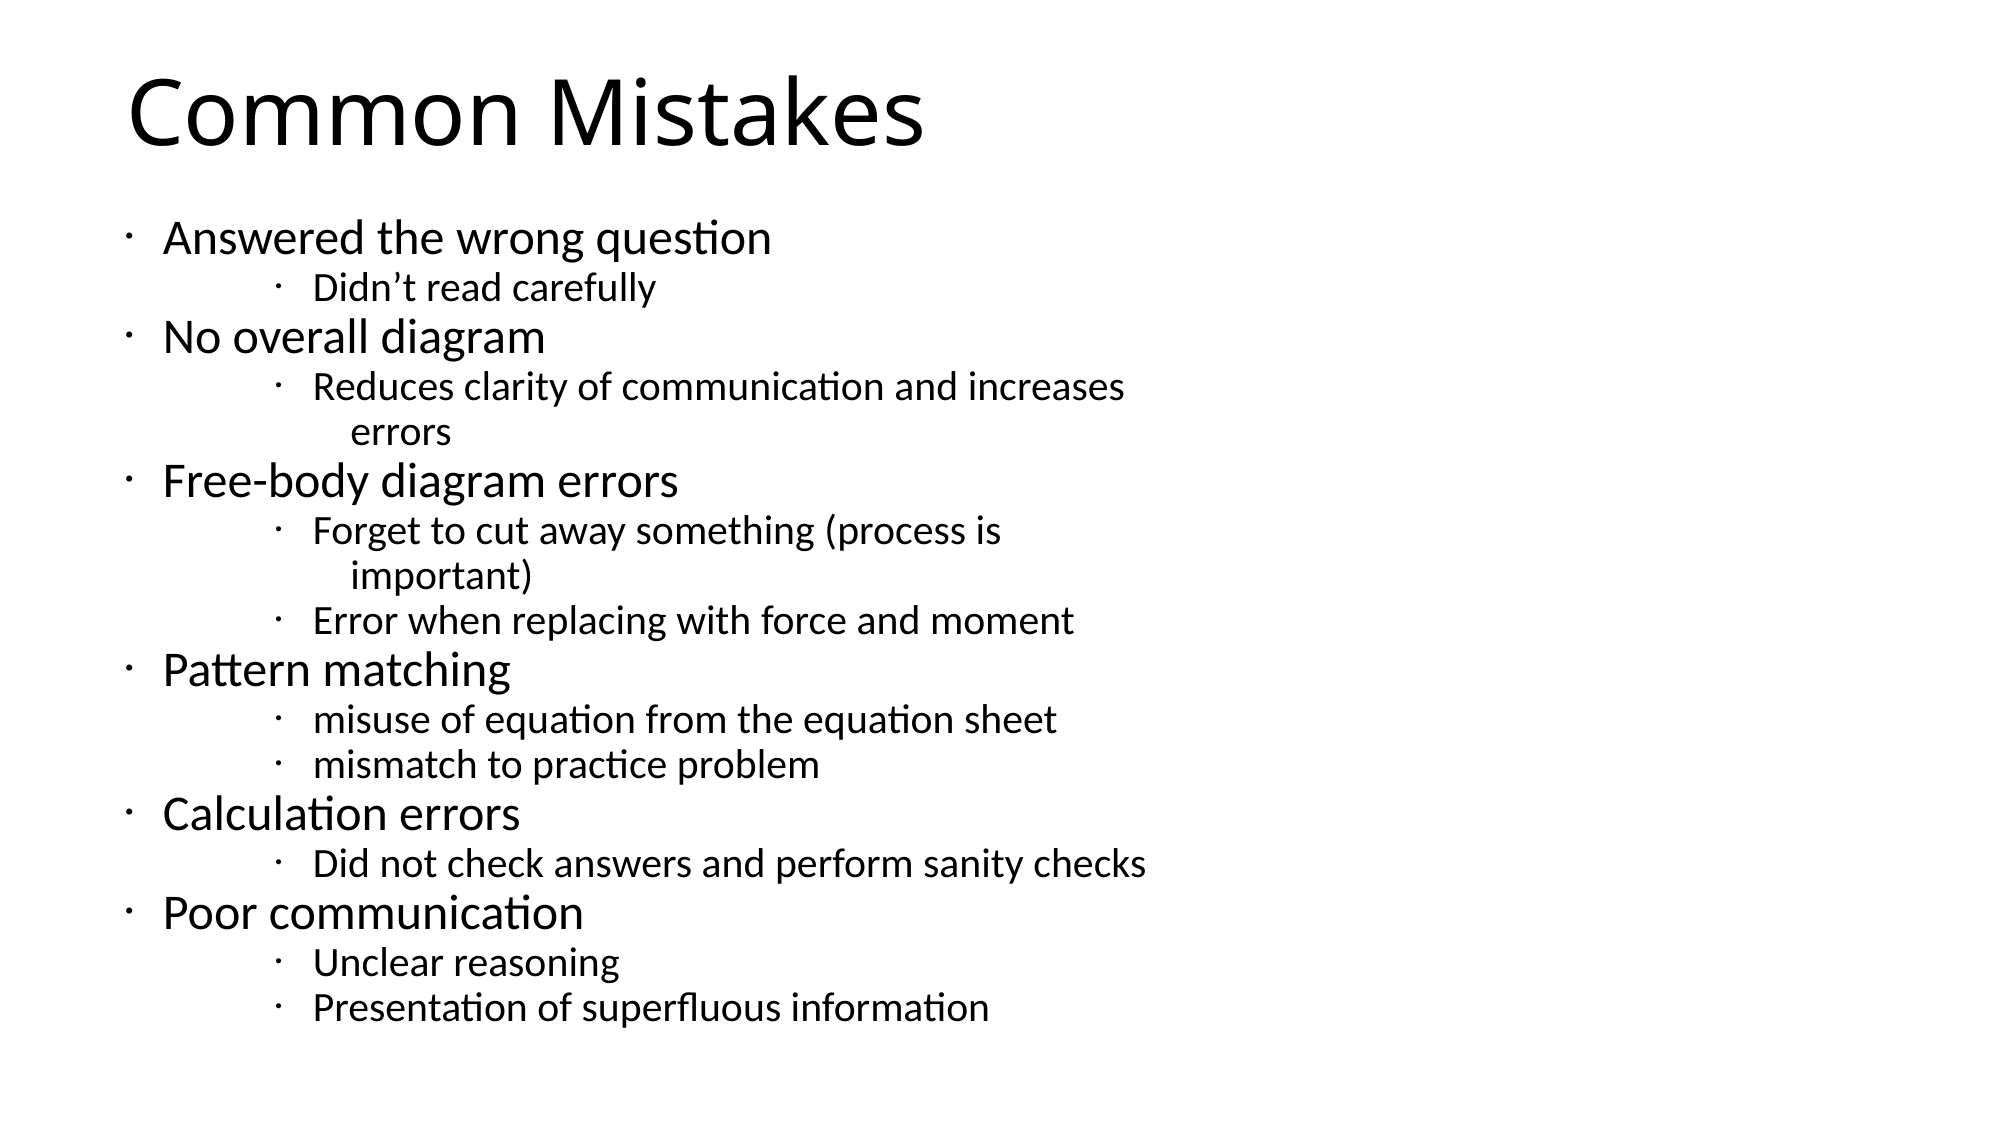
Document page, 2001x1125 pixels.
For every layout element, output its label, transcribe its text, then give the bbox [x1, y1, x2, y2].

title Common Mistakes [111, 51, 1837, 171]
text_box Answered the wrong question Didn’t read carefully No overall diagram Reduces clarity of communication and increases errors Free-body diagram errors Forget to cut away something (process is important) Error when replacing with force and moment Pattern matching misuse of equation from the equation sheet mismatch to practice problem Calculation errors Did not check answers and perform sanity checks Poor communication Unclear reasoning Presentation of superfluous information [110, 196, 1215, 1007]
